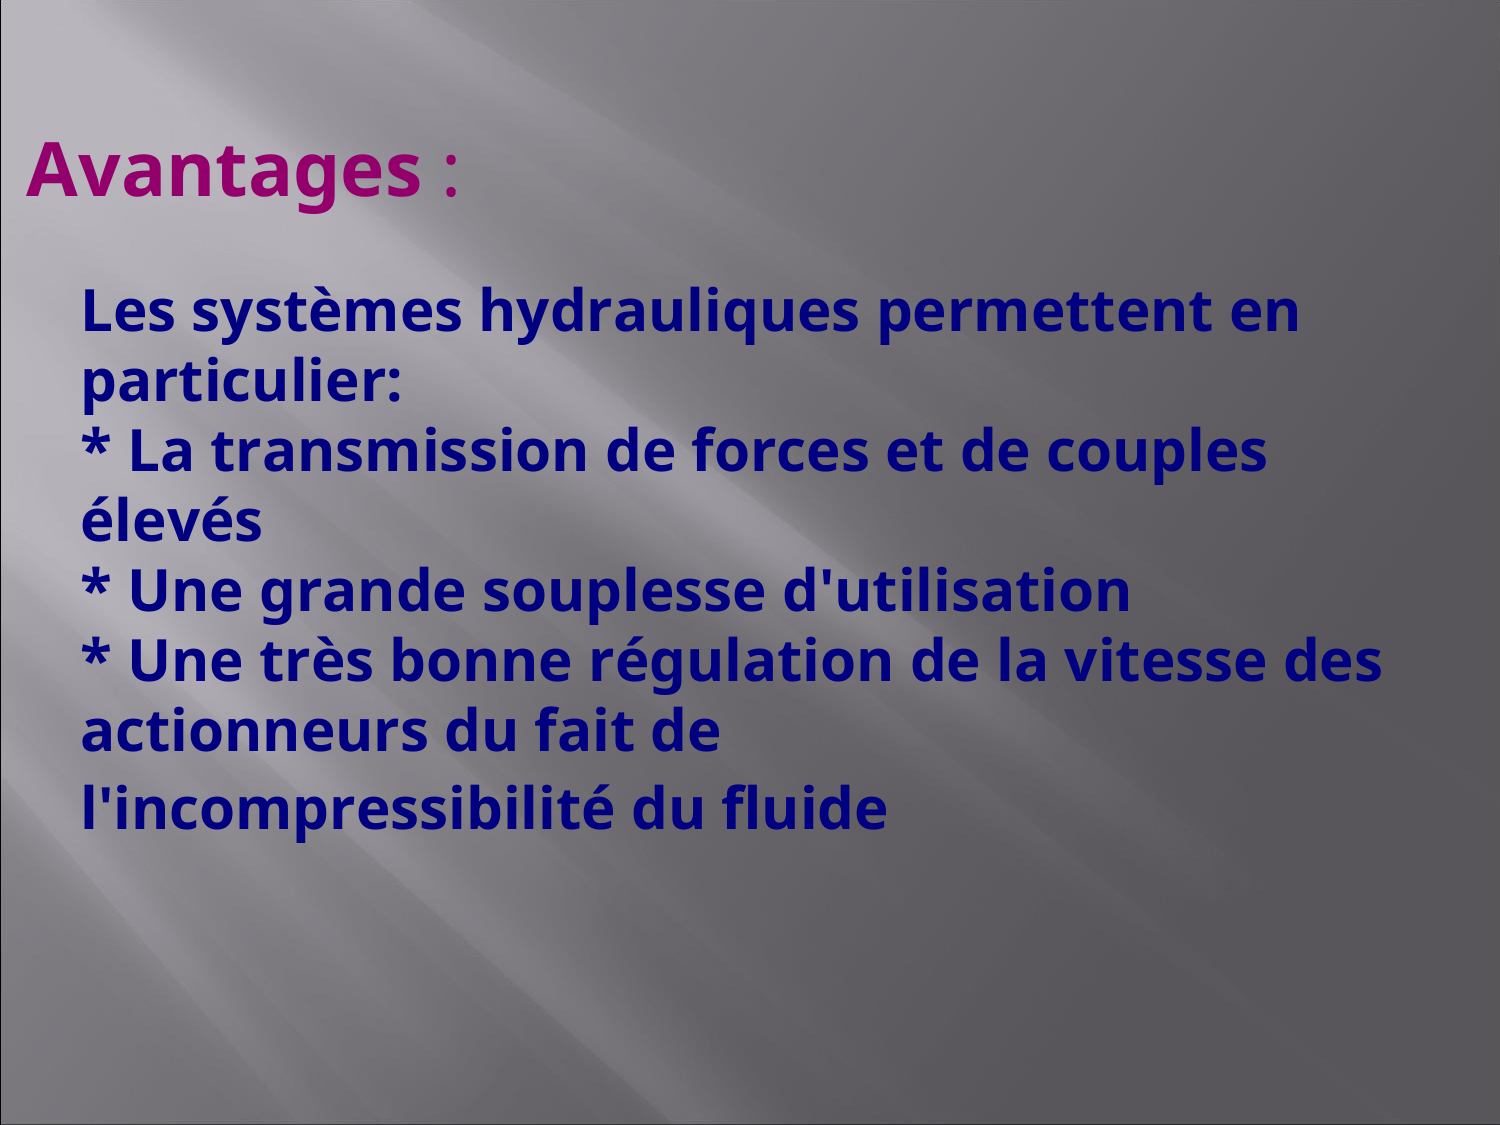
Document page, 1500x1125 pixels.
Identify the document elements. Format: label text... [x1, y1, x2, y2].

picture [0, 0, 1500, 1125]
text_box Avantages : [11, 113, 1182, 309]
text_box Les systèmes hydrauliques permettent en particulier: * La transmission de forces et de couples élevés * Une grande souplesse d'utilisation * Une très bonne régulation de la vitesse des actionneurs du fait de l'incompressibilité du fluide [65, 265, 1477, 841]
